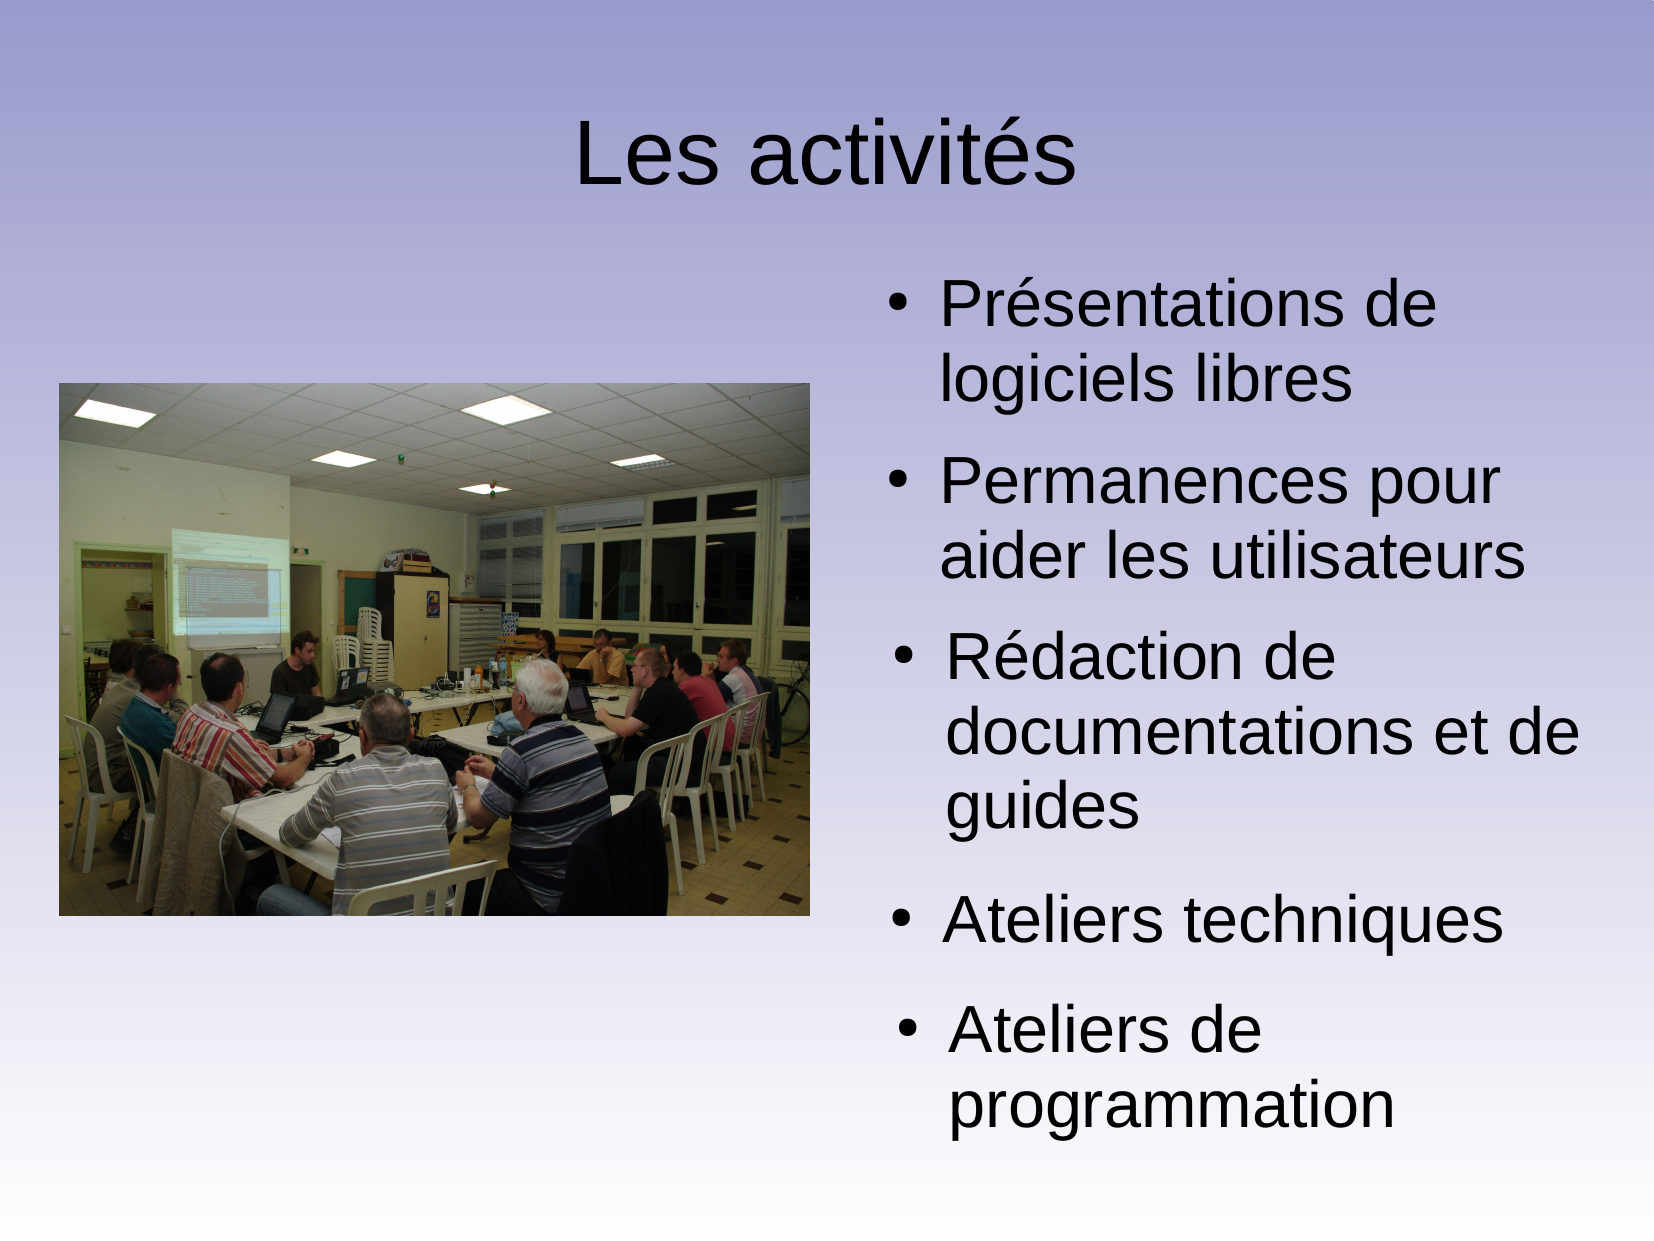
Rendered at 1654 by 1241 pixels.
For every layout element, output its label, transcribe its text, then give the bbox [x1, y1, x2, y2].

list Rédaction de documentations et de guides [874, 618, 1601, 861]
list Ateliers de programmation [878, 992, 1605, 1170]
text_box Ateliers techniques [871, 881, 1610, 995]
picture [59, 383, 810, 916]
title Les activités [82, 44, 1571, 262]
list Permanences pour aider les utilisateurs [868, 443, 1595, 626]
list Présentations de logiciels libres [868, 265, 1595, 443]
